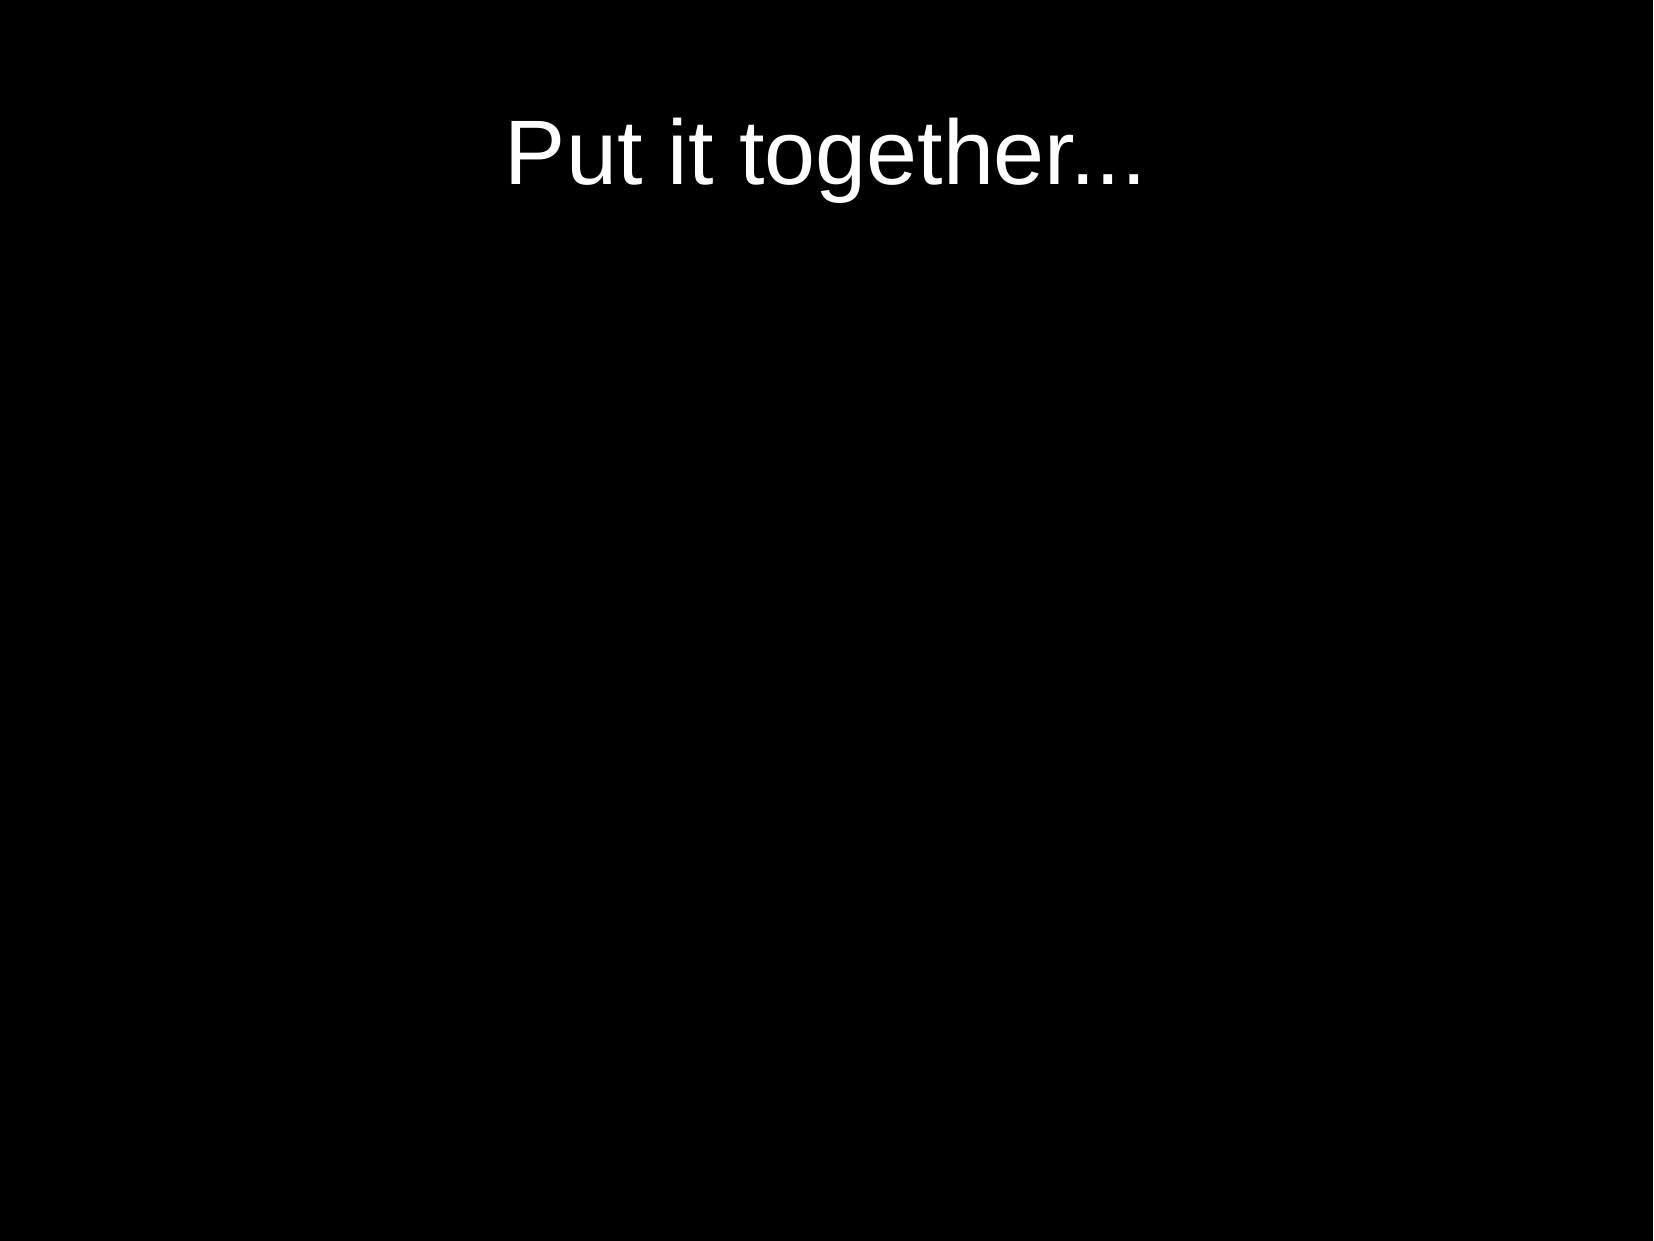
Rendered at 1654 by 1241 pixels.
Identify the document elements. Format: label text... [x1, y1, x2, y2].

title Put it together... [82, 49, 1571, 257]
